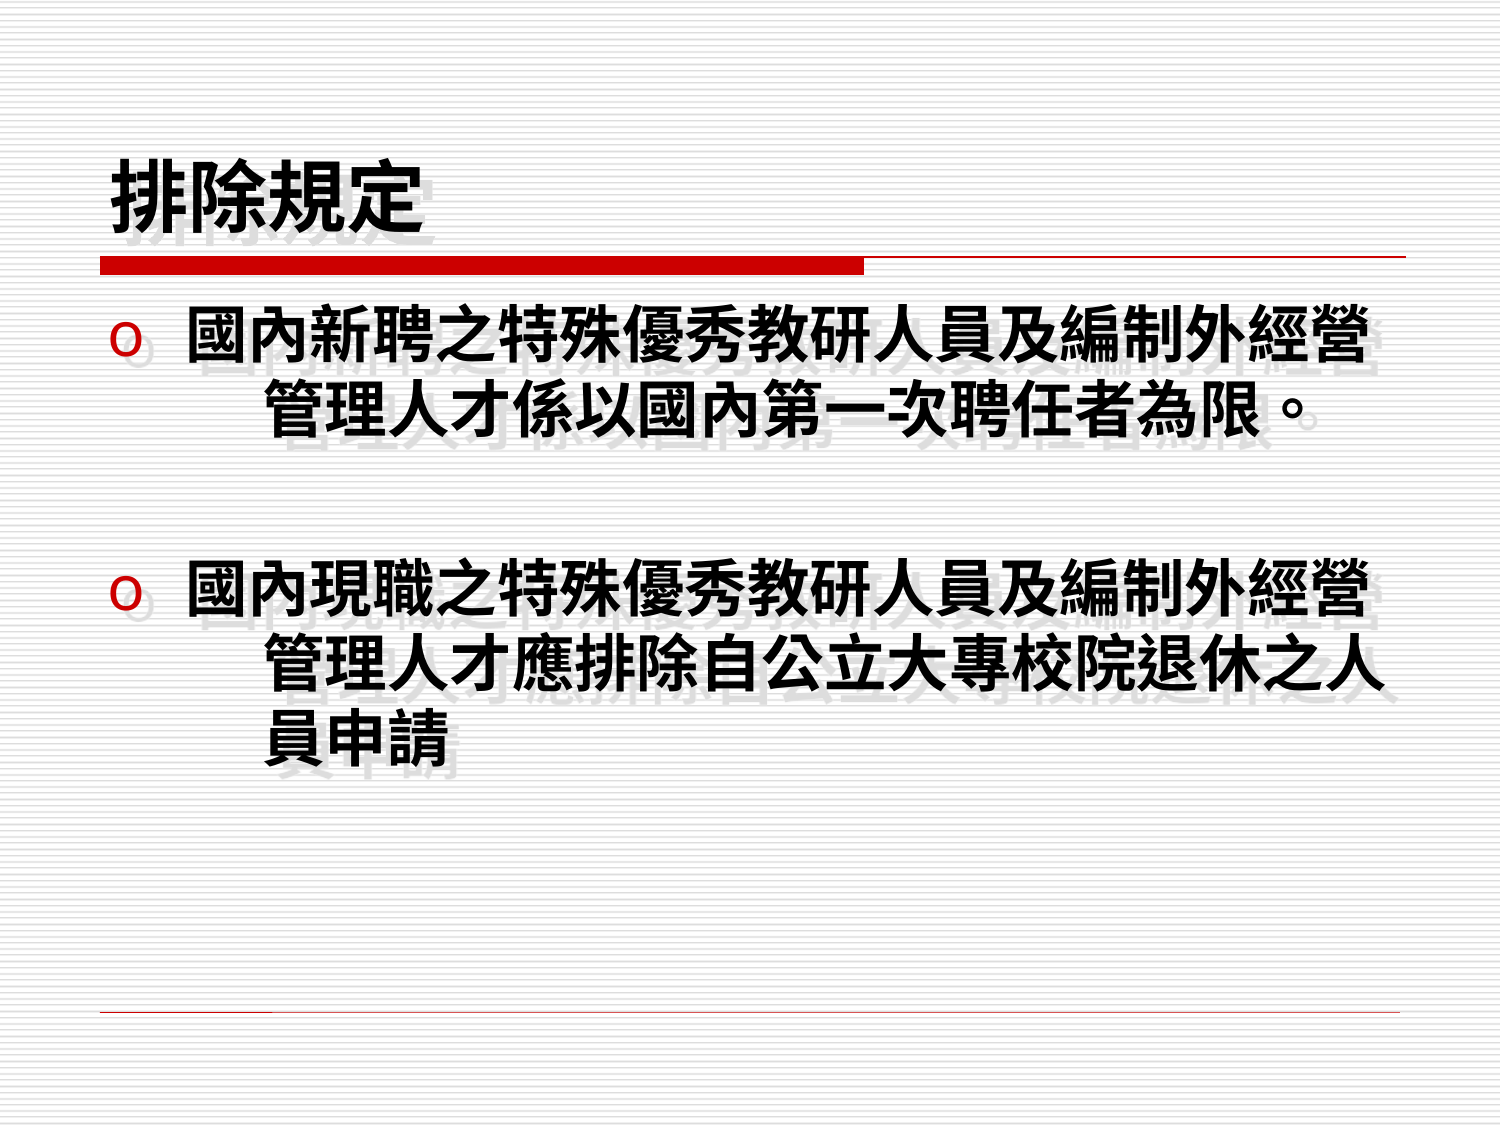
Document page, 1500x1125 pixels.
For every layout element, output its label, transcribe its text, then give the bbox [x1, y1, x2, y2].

title 排除規定 [94, 50, 1407, 250]
list 國內新聘之特殊優秀教研人員及編制外經營管理人才係以國內第一次聘任者為限。 國內現職之特殊優秀教研人員及編制外經營管理人才應排除自公立大專校院退休之人員申請 [92, 287, 1406, 988]
